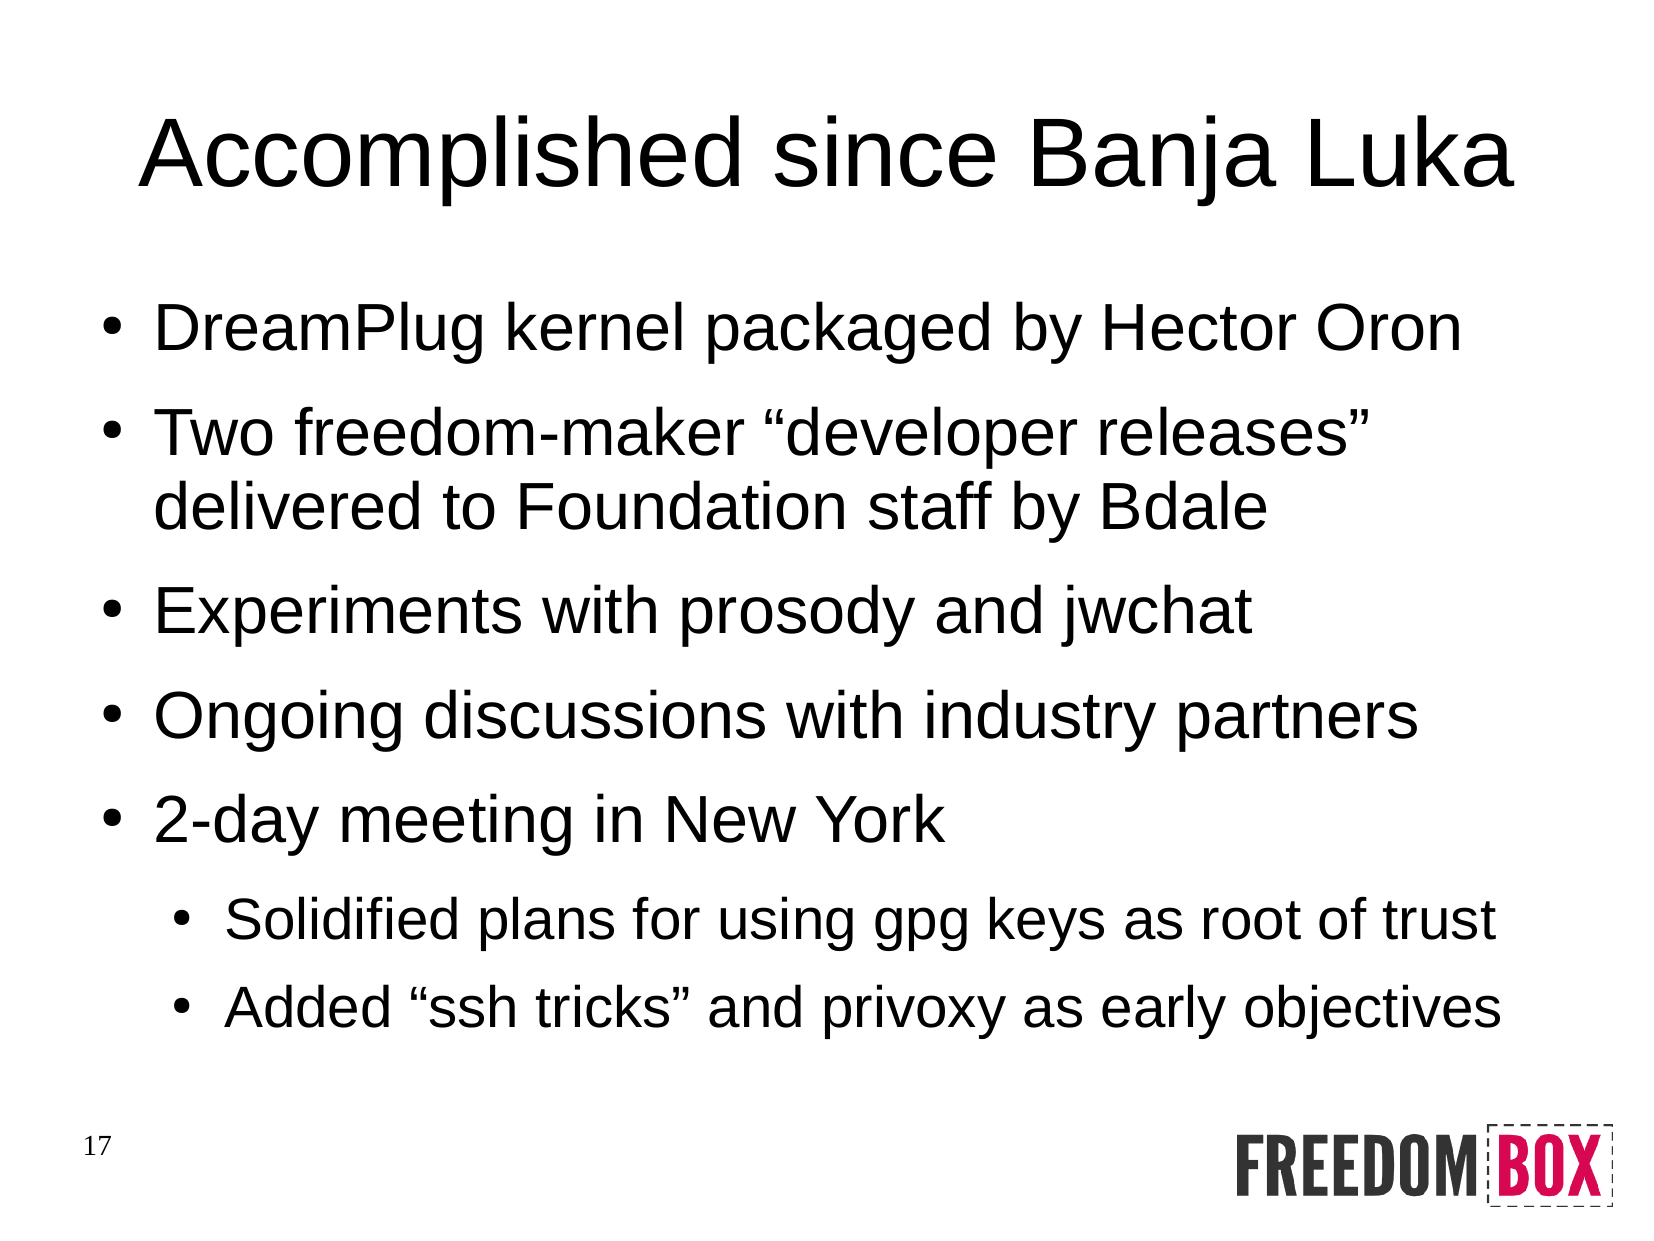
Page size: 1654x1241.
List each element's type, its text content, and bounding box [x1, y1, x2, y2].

picture [1237, 1124, 1613, 1207]
list DreamPlug kernel packaged by Hector Oron Two freedom-maker “developer releases” delivered to Foundation staff by Bdale Experiments with prosody and jwchat Ongoing discussions with industry partners 2-day meeting in New York Solidified plans for using gpg keys as root of trust Added “ssh tricks” and privoxy as early objectives [82, 290, 1571, 1109]
title Accomplished since Banja Luka [82, 49, 1571, 257]
